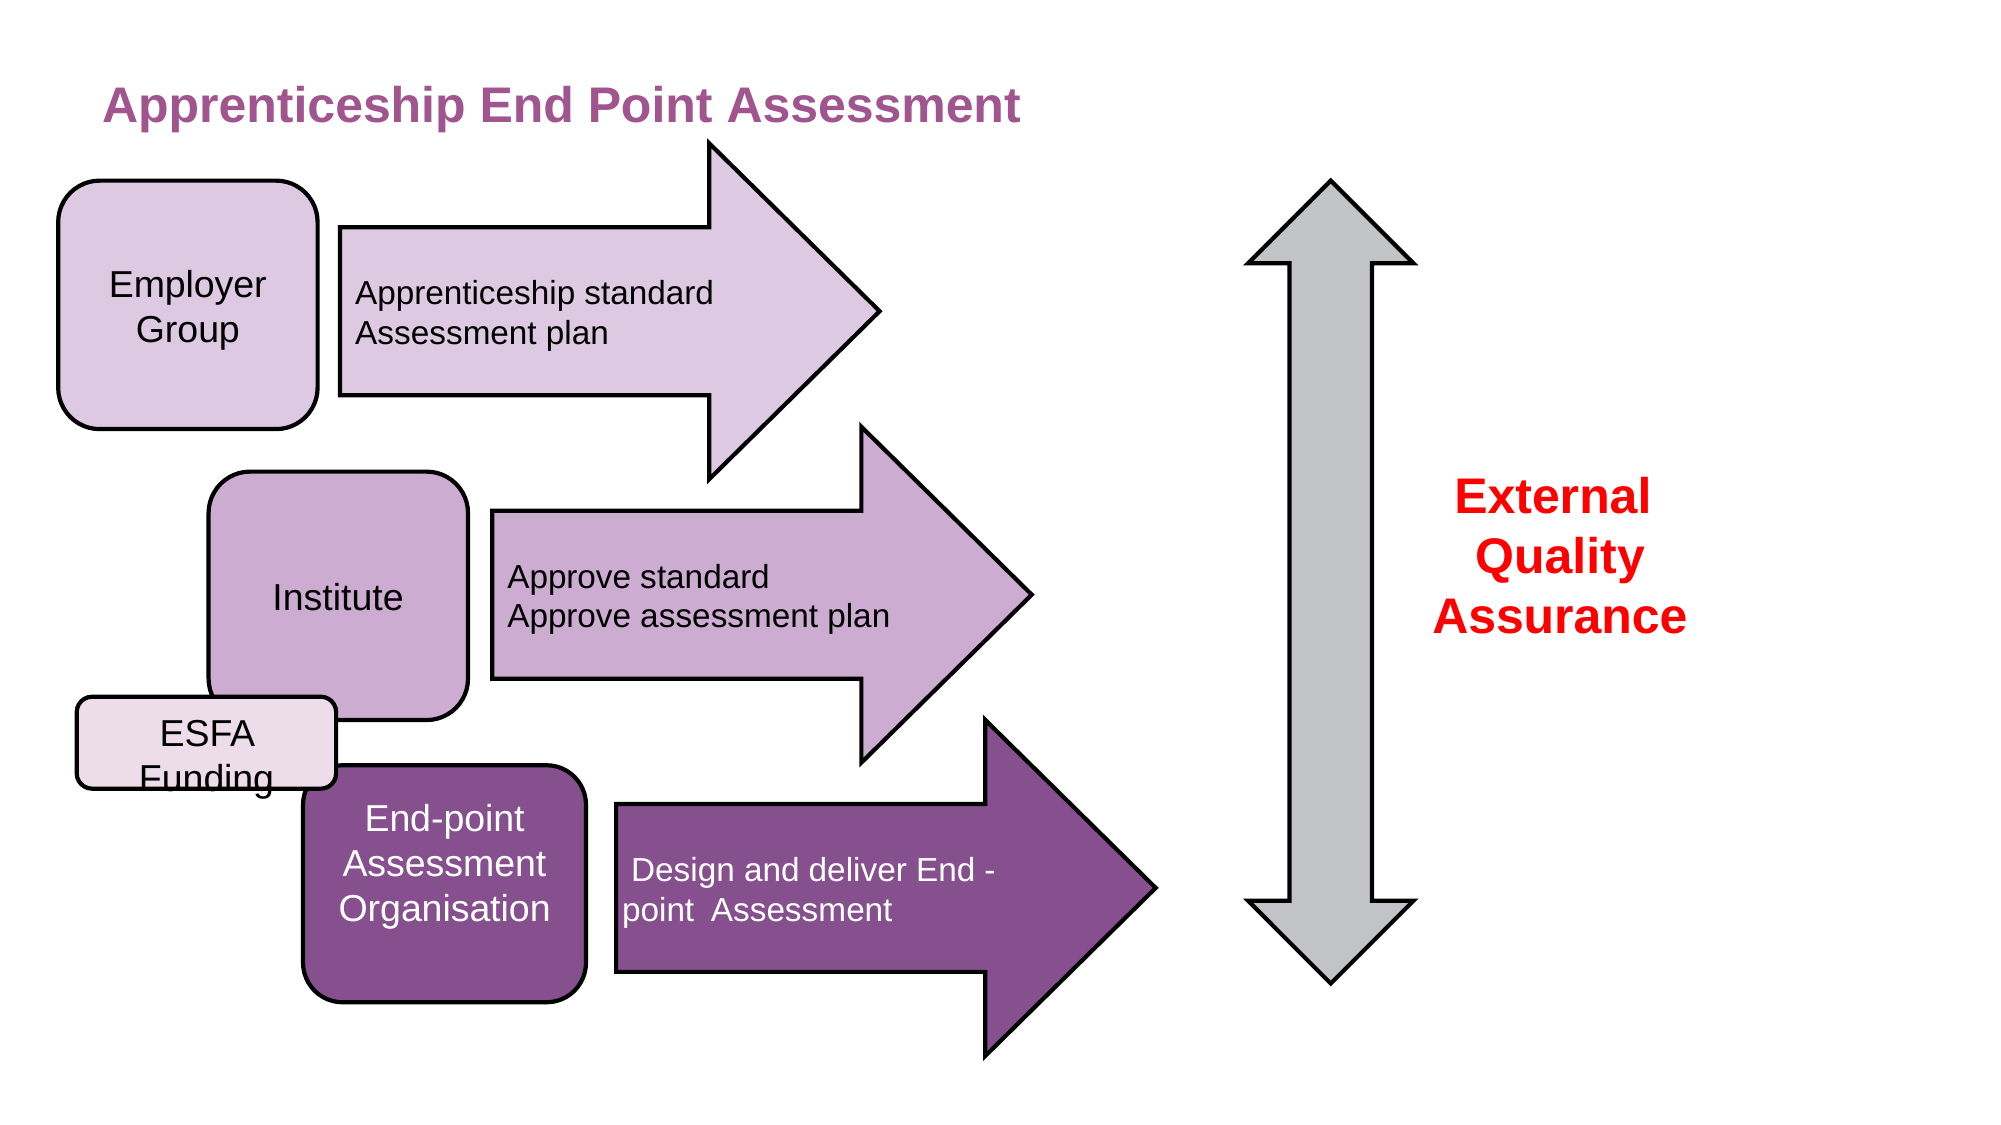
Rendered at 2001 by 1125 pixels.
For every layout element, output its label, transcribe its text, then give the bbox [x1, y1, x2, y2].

text_box Approve standard Approve assessment plan [492, 426, 1032, 763]
text_box Apprenticeship standard Assessment plan [340, 143, 880, 480]
text_box Design and deliver End -point Assessment [616, 720, 1156, 1056]
text_box ESFA Funding [76, 696, 337, 789]
text_box [1248, 180, 1414, 984]
text_box Employer Group [58, 180, 318, 430]
title Apprenticeship End Point Assessment [102, 66, 1491, 161]
text_box End-point Assessment Organisation [303, 765, 587, 1003]
text_box Institute [208, 471, 469, 721]
text_box External Quality Assurance [1415, 456, 1705, 654]
